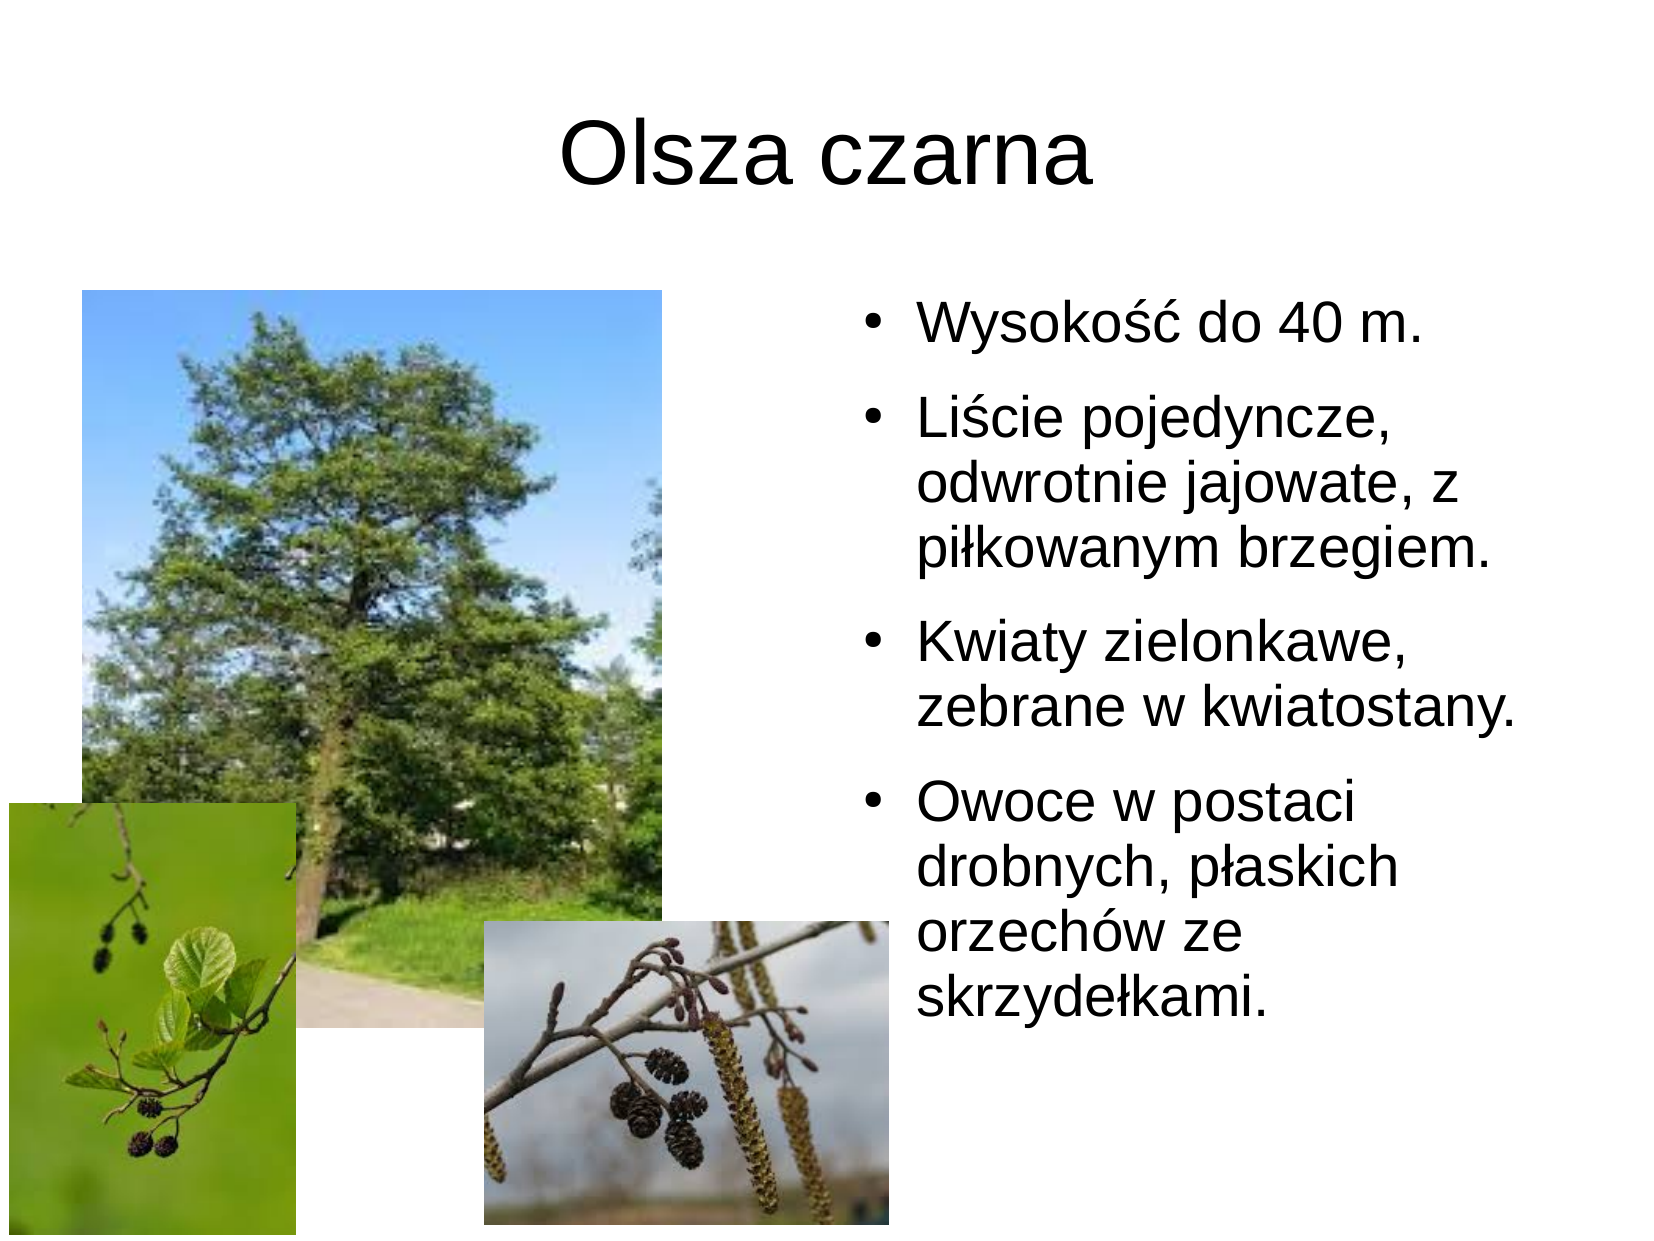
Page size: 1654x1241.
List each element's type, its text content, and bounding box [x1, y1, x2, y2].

picture [9, 290, 889, 1235]
list Wysokość do 40 m. Liście pojedyncze, odwrotnie jajowate, z piłkowanym brzegiem. Kwiaty zielonkawe, zebrane w kwiatostany. Owoce w postaci drobnych, płaskich orzechów ze skrzydełkami. [845, 290, 1572, 1109]
title Olsza czarna [82, 49, 1571, 257]
